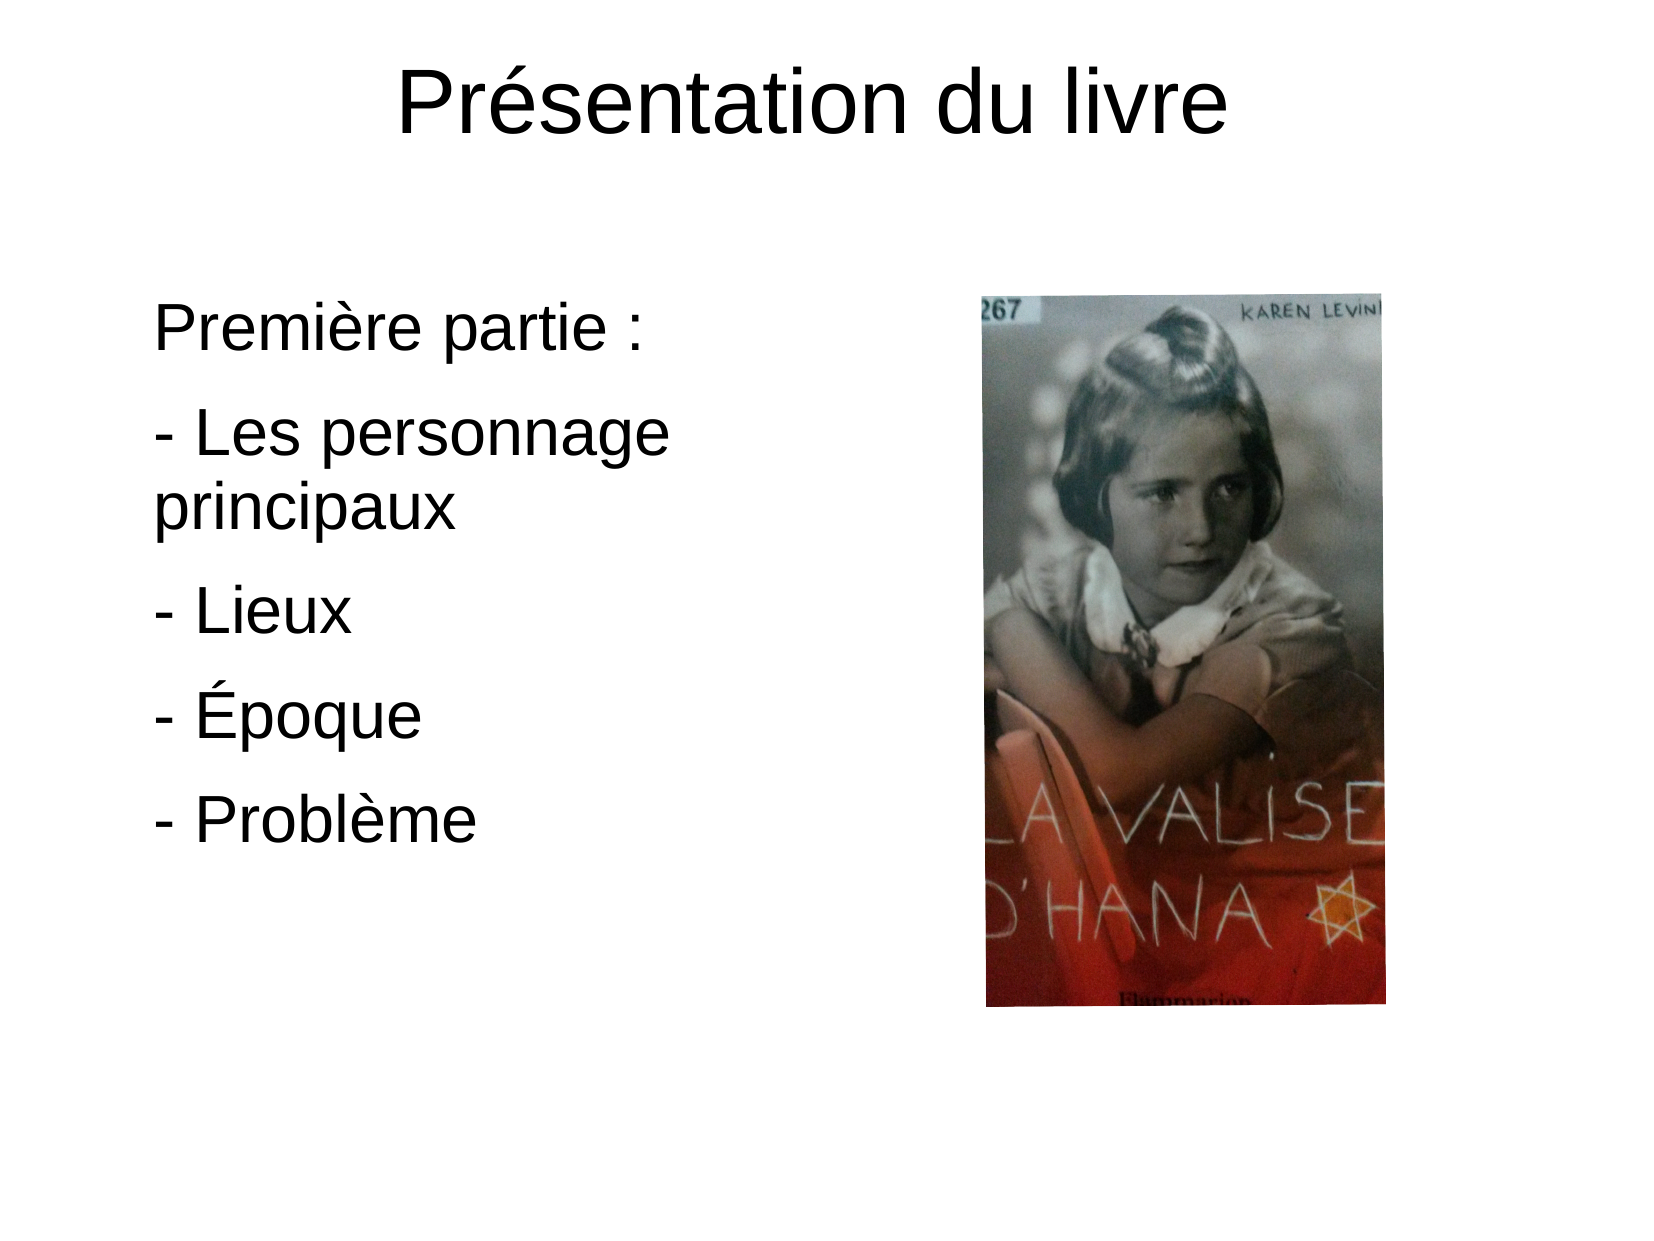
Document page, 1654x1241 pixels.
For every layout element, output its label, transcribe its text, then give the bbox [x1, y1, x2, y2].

title Présentation du livre [82, 49, 1571, 257]
picture [981, 293, 1386, 1007]
list Première partie : - Les personnage principaux - Lieux - Époque - Problème [82, 290, 793, 1010]
